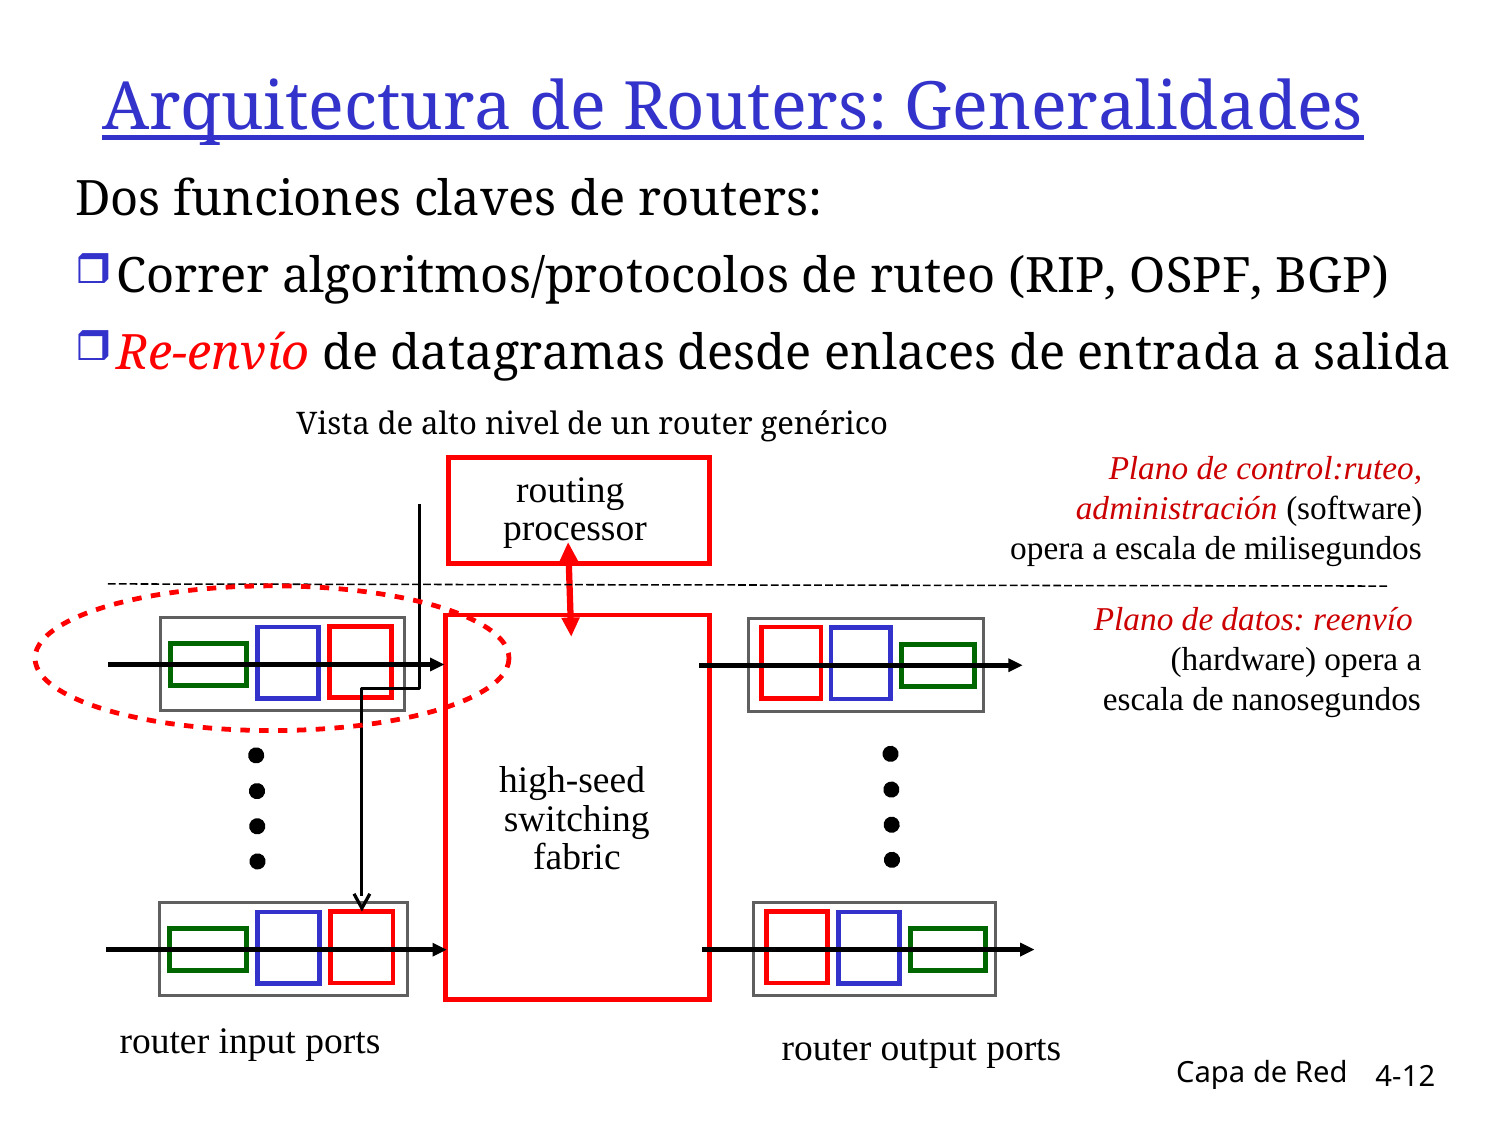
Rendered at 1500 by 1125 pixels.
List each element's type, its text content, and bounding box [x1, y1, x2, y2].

text_box [753, 902, 996, 947]
text_box [159, 952, 408, 996]
text_box [448, 458, 710, 564]
text_box router output ports [766, 1015, 1077, 1076]
text_box Plano de control:ruteo, administración (software) opera a escala de milisegundos [964, 438, 1438, 574]
text_box router input ports [104, 1008, 396, 1070]
list Vista de alto nivel de un router genérico [281, 396, 917, 458]
text_box [884, 782, 899, 797]
text_box routing processor [488, 464, 662, 557]
text_box [160, 617, 405, 662]
list Dos funciones claves de routers: Correr algoritmos/protocolos de ruteo (RIP, OSPF, BGP) Re-envío de datagramas desde enlaces de entrada a salida [75, 163, 1463, 398]
text_box [249, 748, 264, 763]
text_box [445, 615, 710, 1000]
text_box [363, 692, 405, 711]
text_box [159, 902, 408, 947]
text_box [249, 784, 265, 799]
text_box high-seed switching fabric [484, 754, 670, 885]
text_box [884, 852, 900, 867]
text_box [250, 854, 265, 869]
text_box [250, 819, 265, 834]
text_box [884, 817, 899, 832]
text_box [748, 668, 984, 712]
text_box [160, 667, 405, 711]
text_box [748, 618, 984, 663]
text_box [753, 952, 996, 996]
text_box [883, 746, 898, 761]
title Arquitectura de Routers: Generalidades [87, 23, 1426, 163]
text_box Plano de datos: reenvío (hardware) opera a escala de nanosegundos [1077, 589, 1437, 726]
